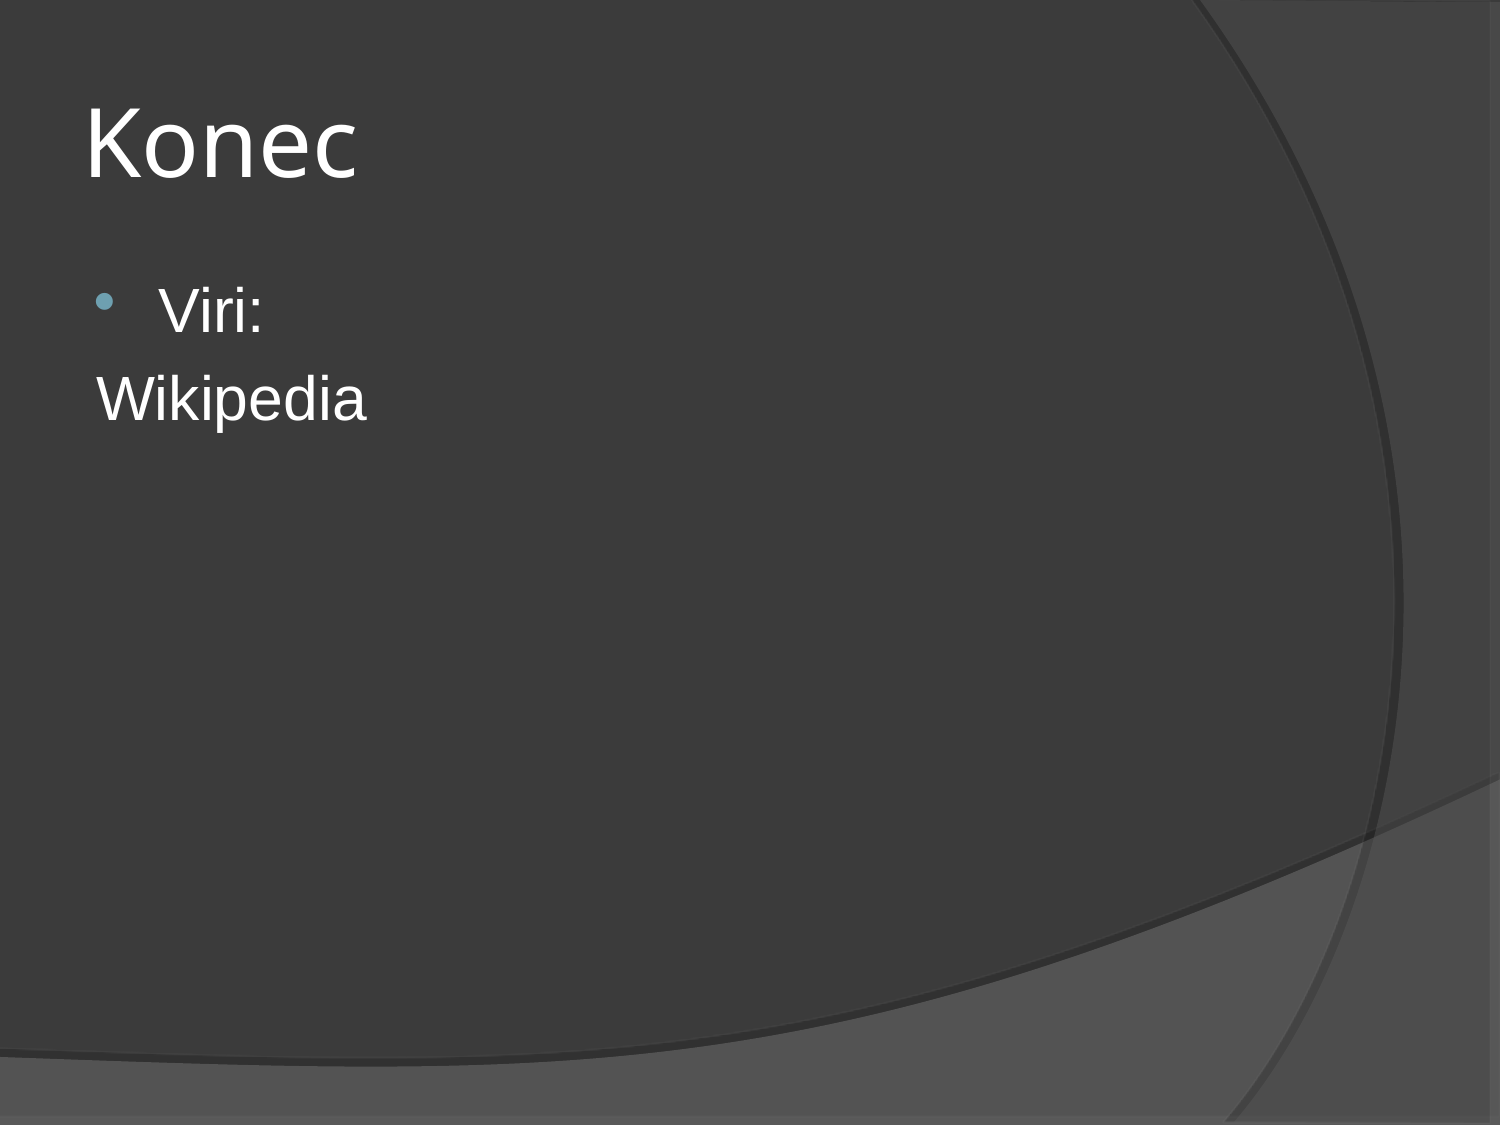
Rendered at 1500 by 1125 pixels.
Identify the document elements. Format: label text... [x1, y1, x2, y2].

list Viri: Wikipedia [75, 262, 1300, 1005]
title Konec [75, 45, 1300, 233]
